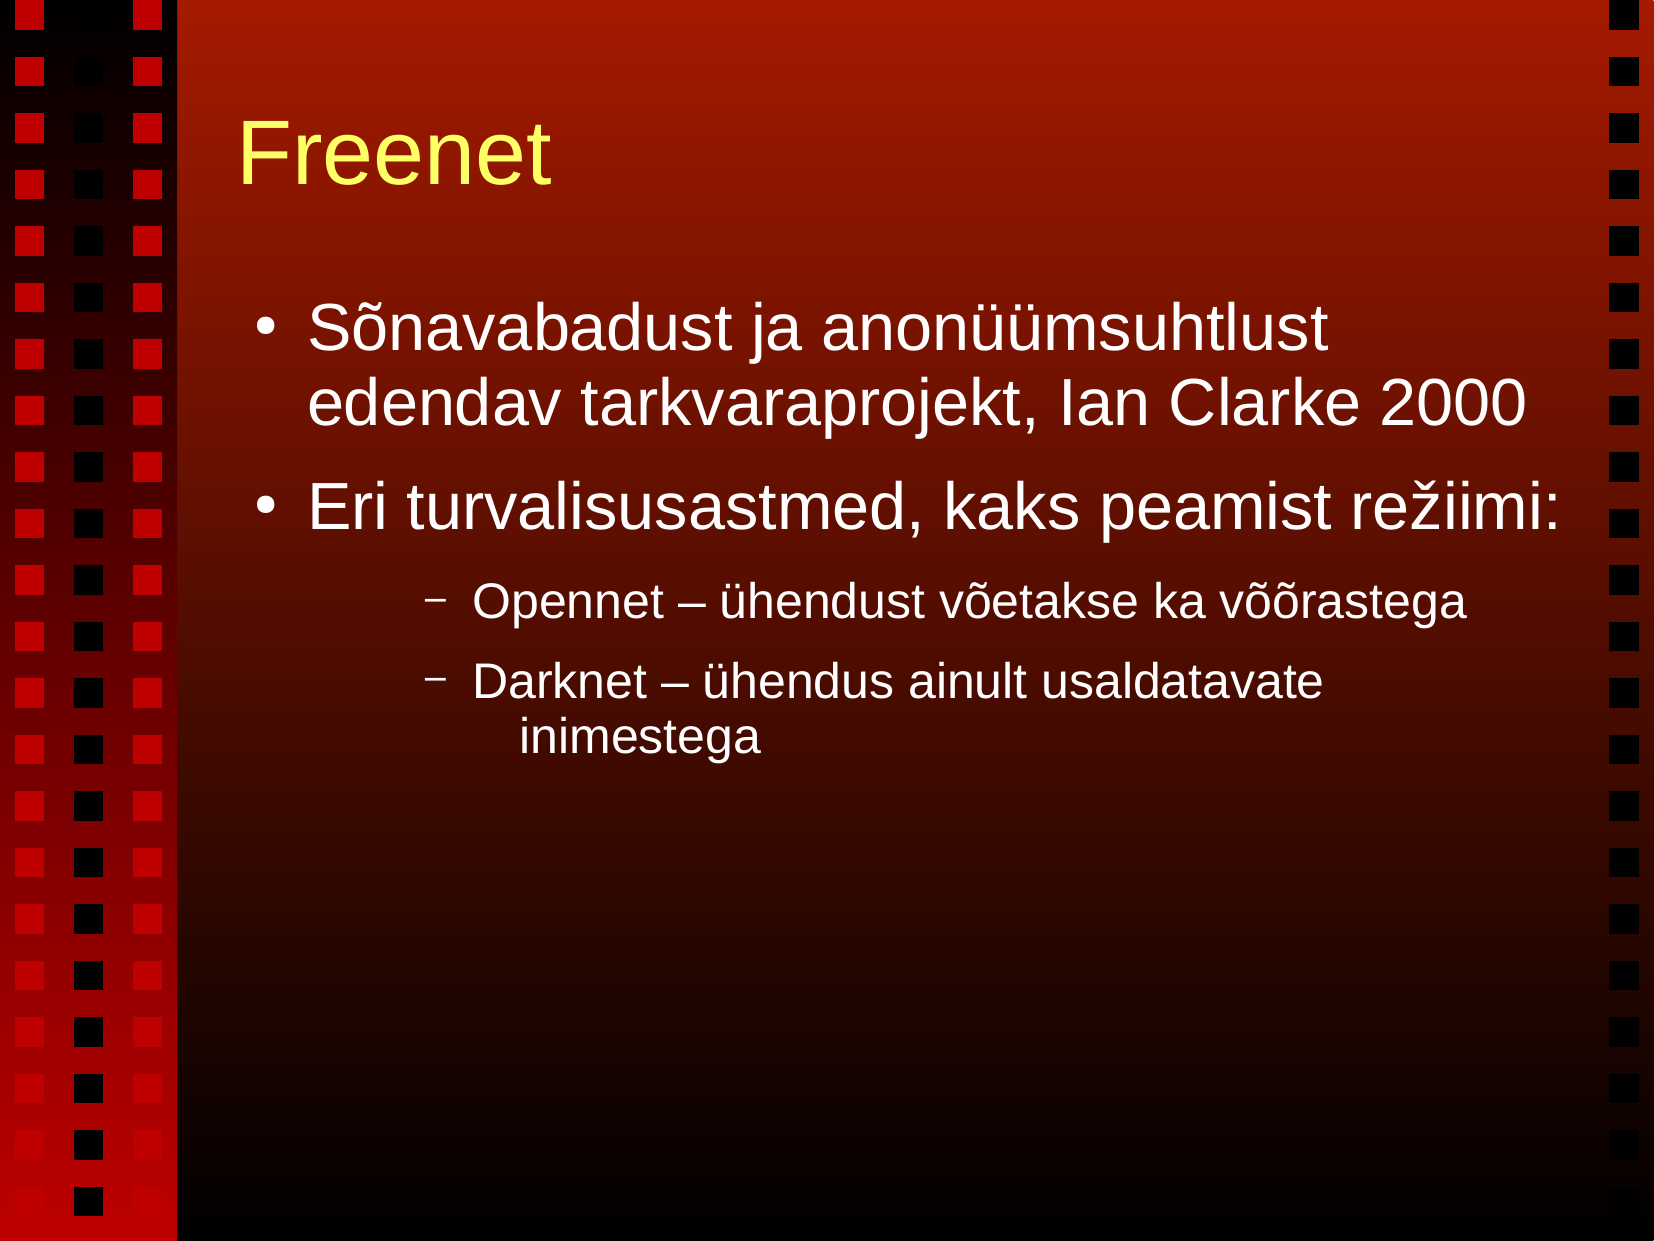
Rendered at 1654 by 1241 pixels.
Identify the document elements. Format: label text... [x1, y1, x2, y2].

title Freenet [236, 49, 1571, 257]
list Sõnavabadust ja anonüümsuhtlust edendav tarkvaraprojekt, Ian Clarke 2000 Eri turvalisusastmed, kaks peamist režiimi: Opennet – ühendust võetakse ka võõrastega Darknet – ühendus ainult usaldatavate inimestega [236, 290, 1571, 1109]
